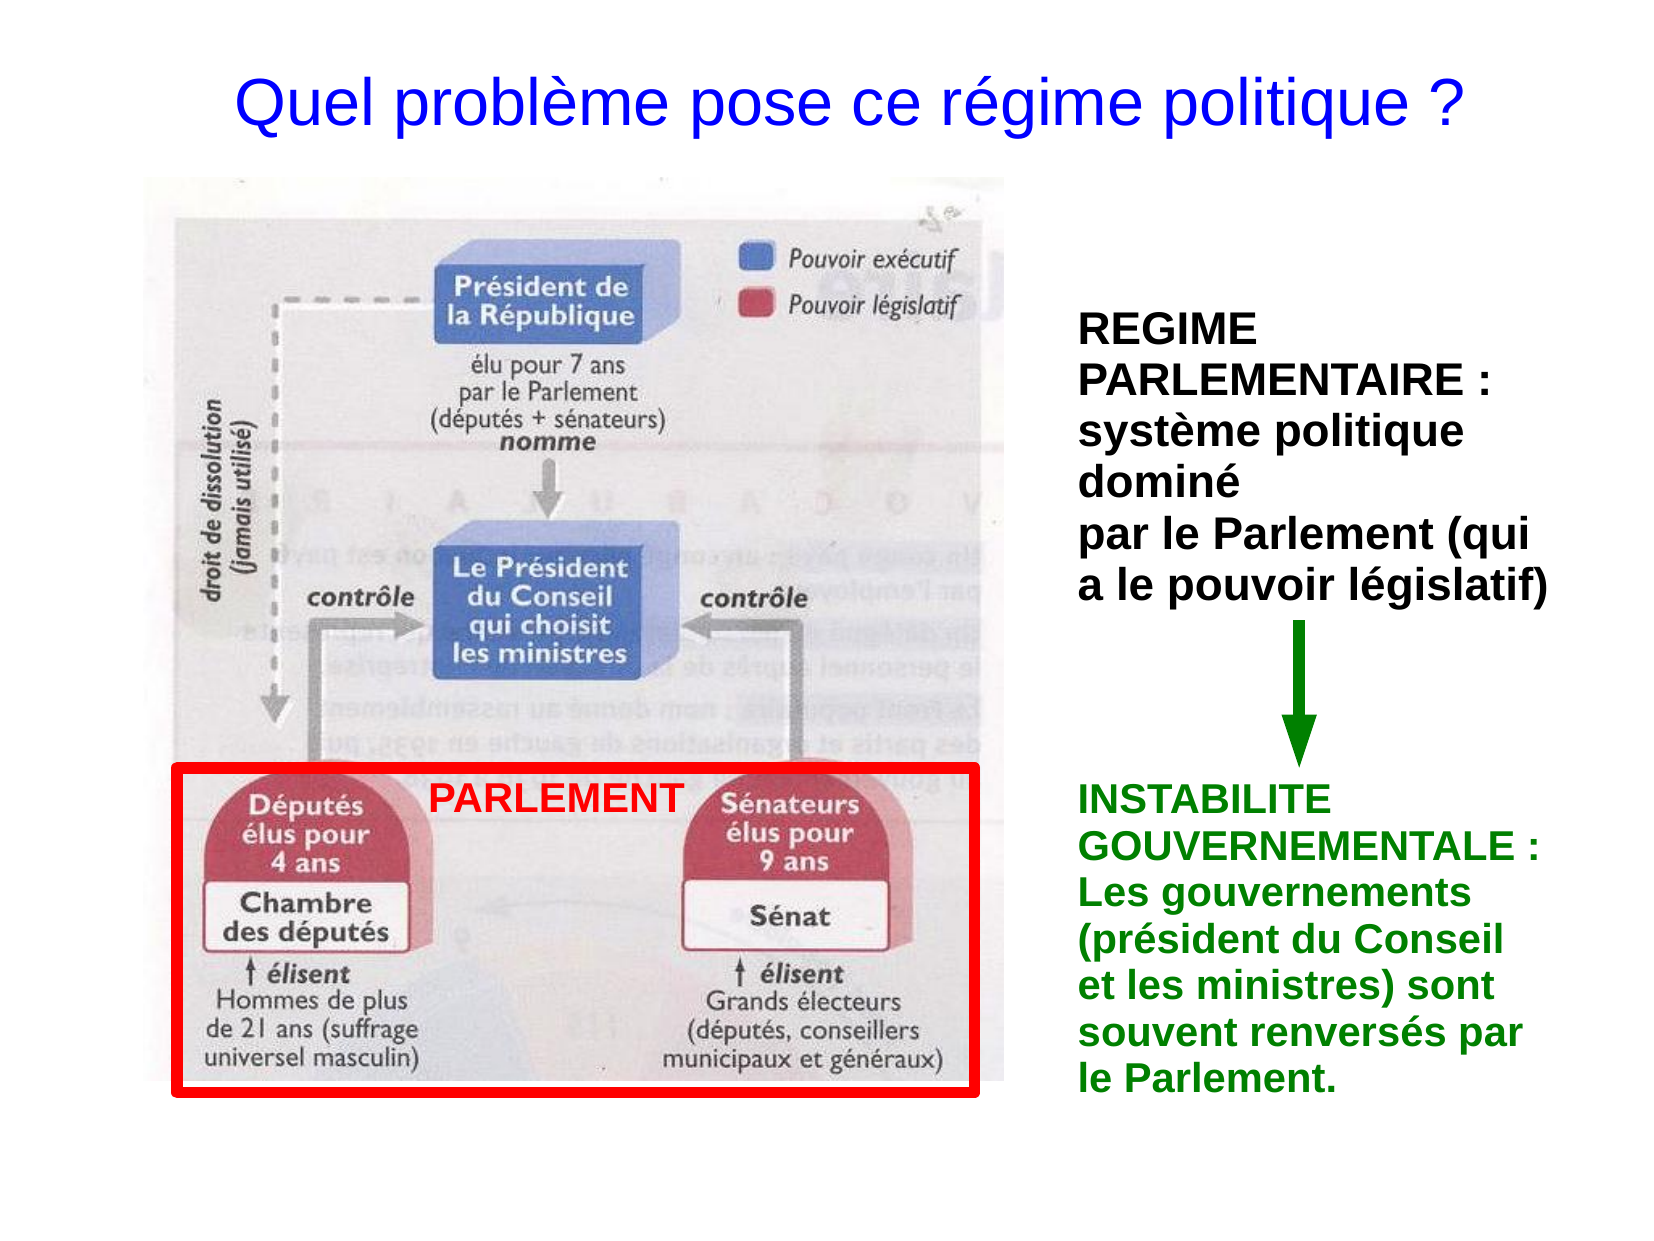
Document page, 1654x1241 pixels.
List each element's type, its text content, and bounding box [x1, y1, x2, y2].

title Quel problème pose ce régime politique ? [106, 27, 1595, 178]
text_box REGIME PARLEMENTAIRE : système politique dominé par le Parlement (qui a le pouvoir législatif) [1062, 295, 1565, 624]
text_box INSTABILITE GOUVERNEMENTALE : Les gouvernements (président du Conseil et les ministres) sont souvent renversés par le Parlement. [1062, 768, 1565, 1116]
text_box PARLEMENT [413, 767, 709, 831]
picture [143, 178, 1004, 1081]
picture [183, 774, 969, 1081]
